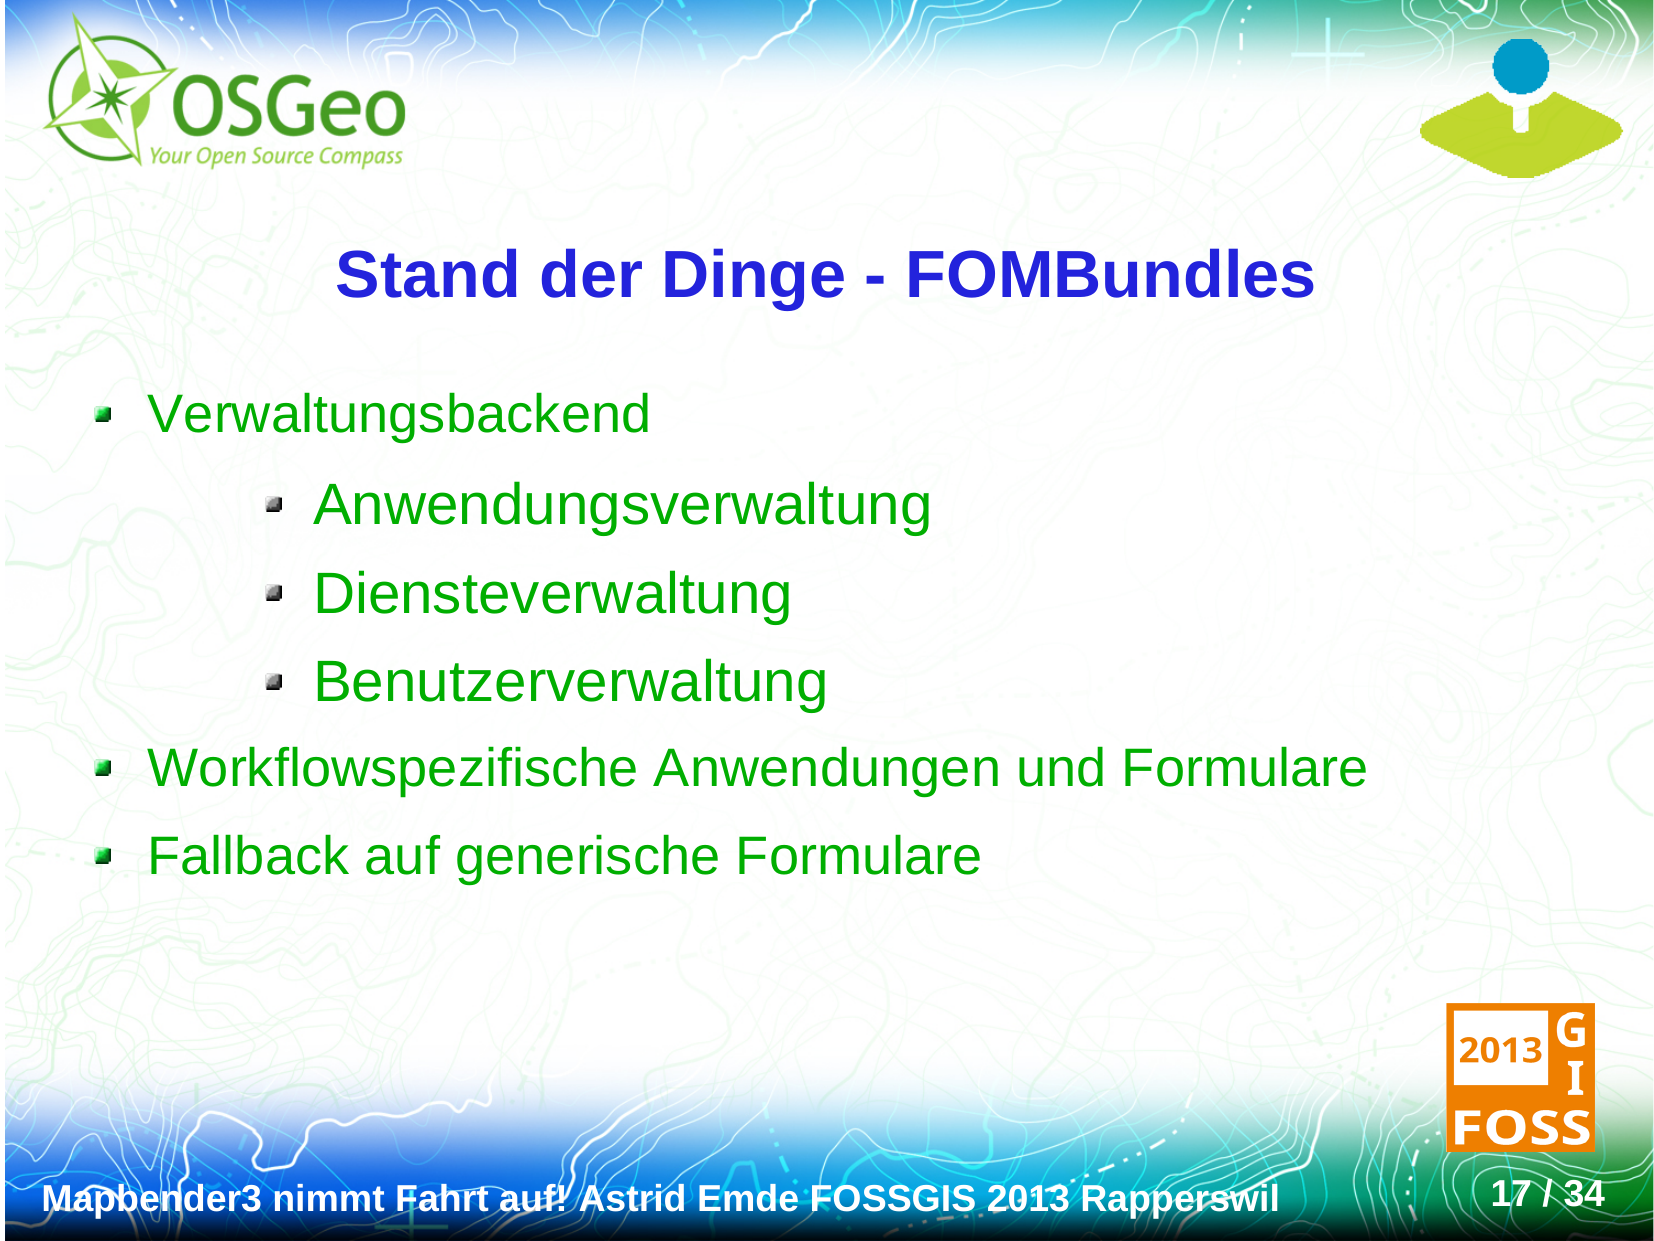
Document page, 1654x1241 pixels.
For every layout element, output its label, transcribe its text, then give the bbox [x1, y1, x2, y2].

picture [5, 0, 1654, 1241]
title Stand der Dinge - FOMBundles [82, 200, 1571, 349]
list Verwaltungsbackend Anwendungsverwaltung Diensteverwaltung Benutzerverwaltung Workflowspezifische Anwendungen und Formulare Fallback auf generische Formulare [76, 383, 1565, 1203]
